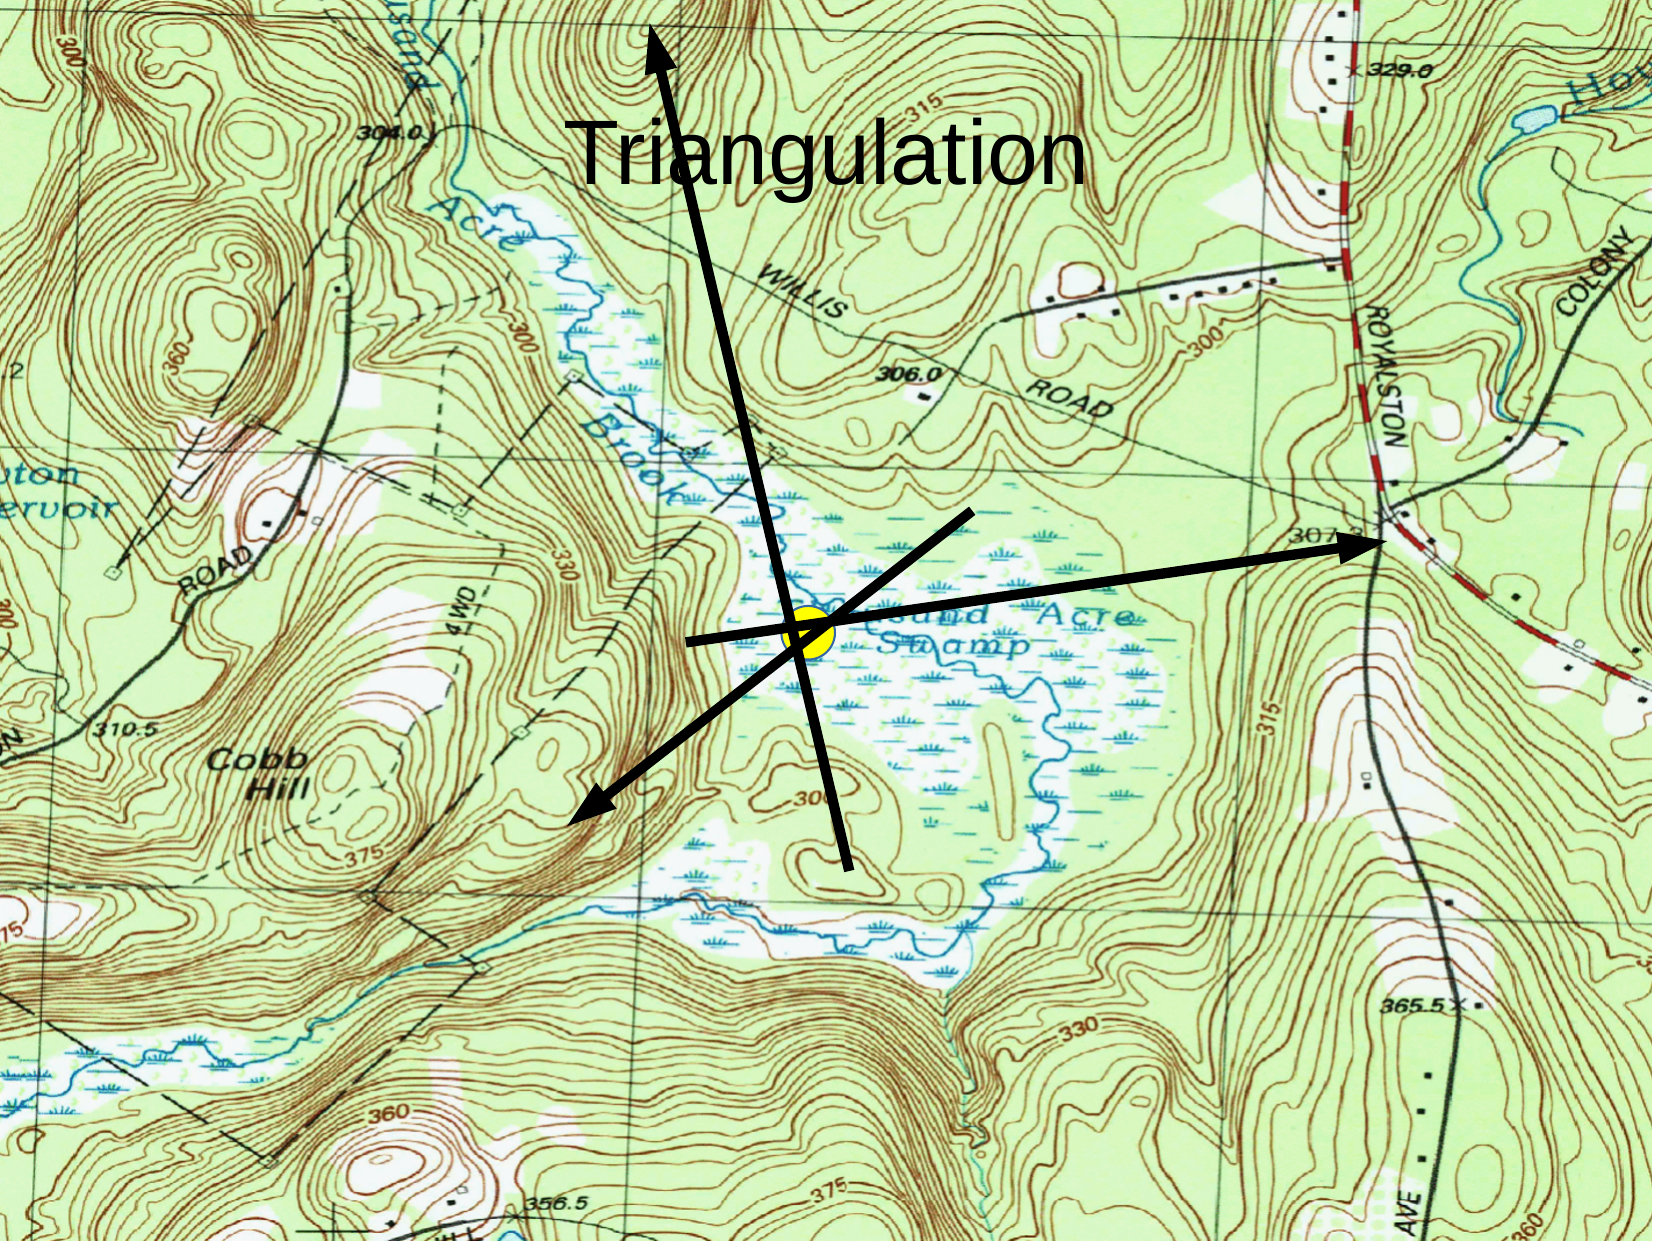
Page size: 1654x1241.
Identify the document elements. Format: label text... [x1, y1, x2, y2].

text_box [799, 631, 808, 637]
text_box [781, 634, 790, 648]
title Triangulation [82, 49, 699, 257]
text_box [803, 627, 835, 660]
title Triangulation [667, 49, 1571, 257]
text_box [794, 605, 829, 621]
picture [0, 0, 1652, 1241]
